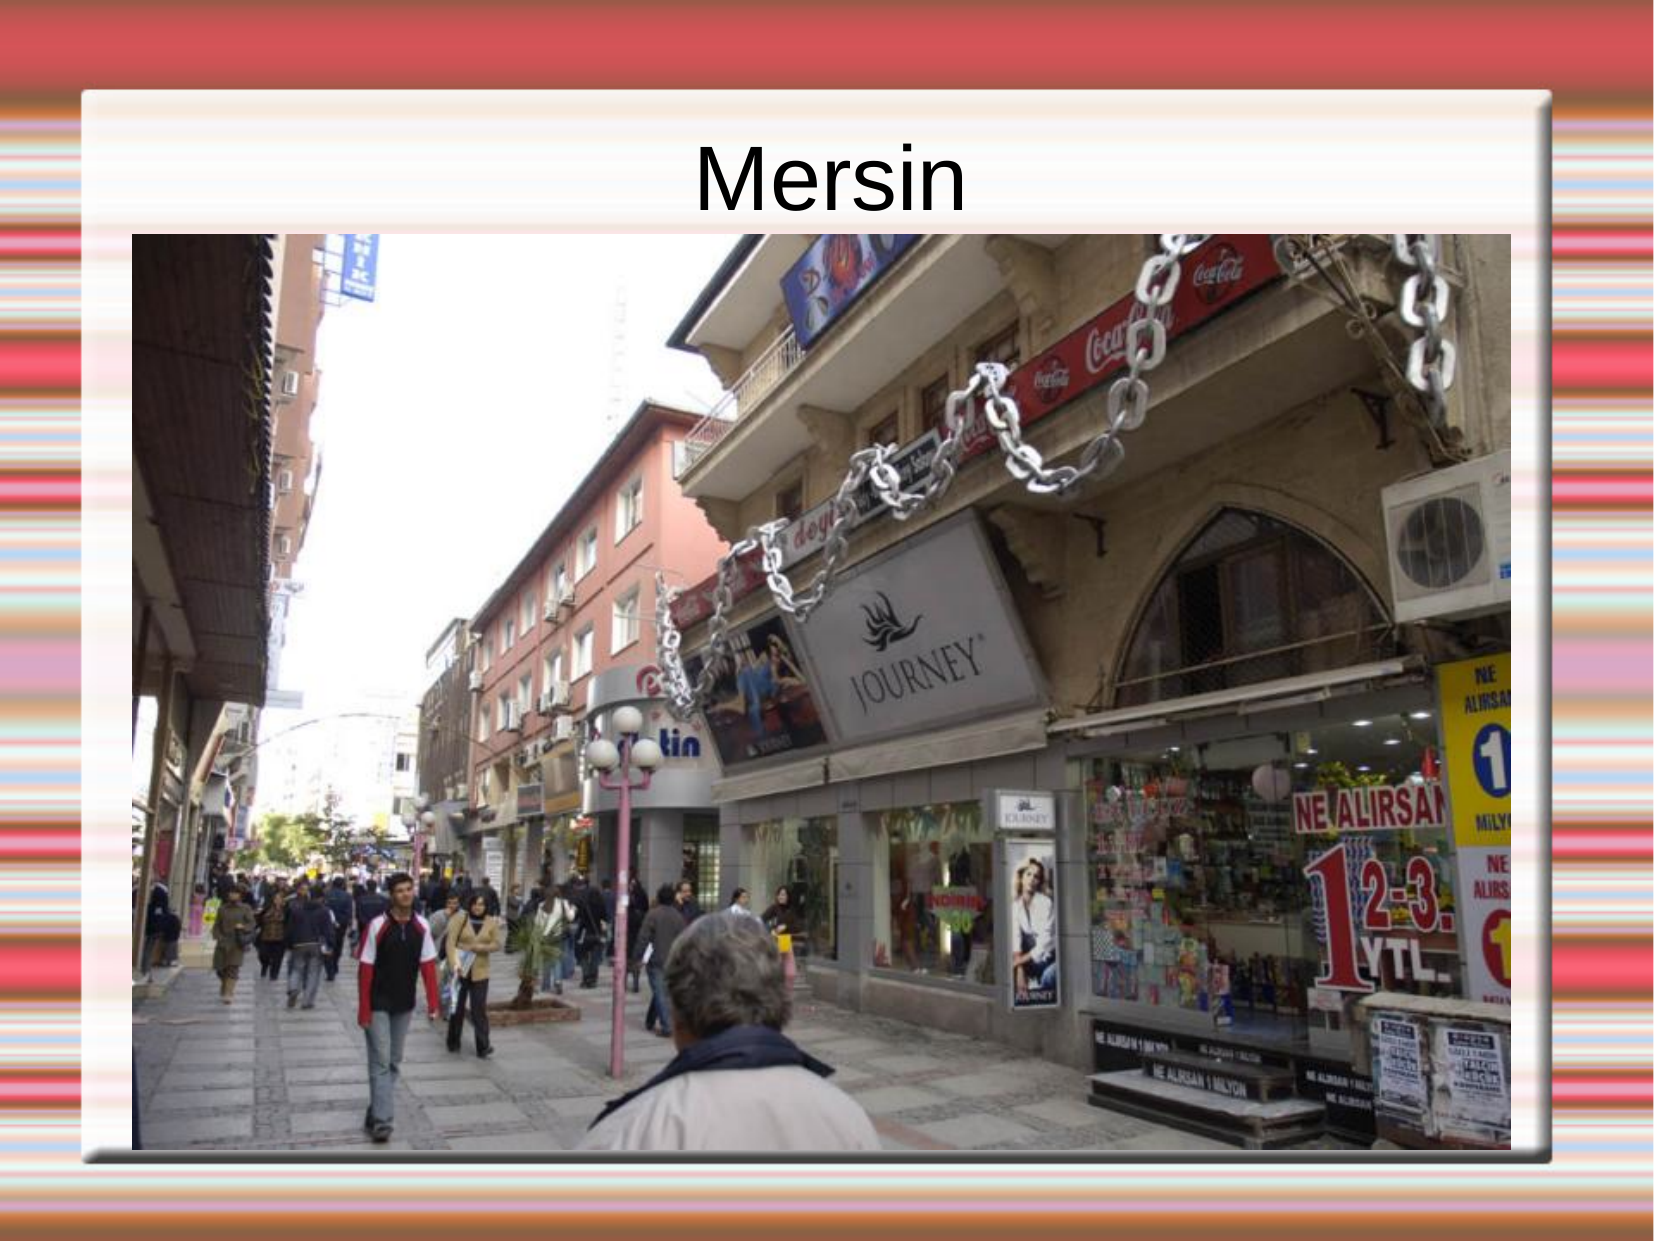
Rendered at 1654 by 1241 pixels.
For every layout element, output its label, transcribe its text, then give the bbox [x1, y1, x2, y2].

picture [0, 0, 1654, 1241]
title Mersin [125, 75, 1538, 283]
